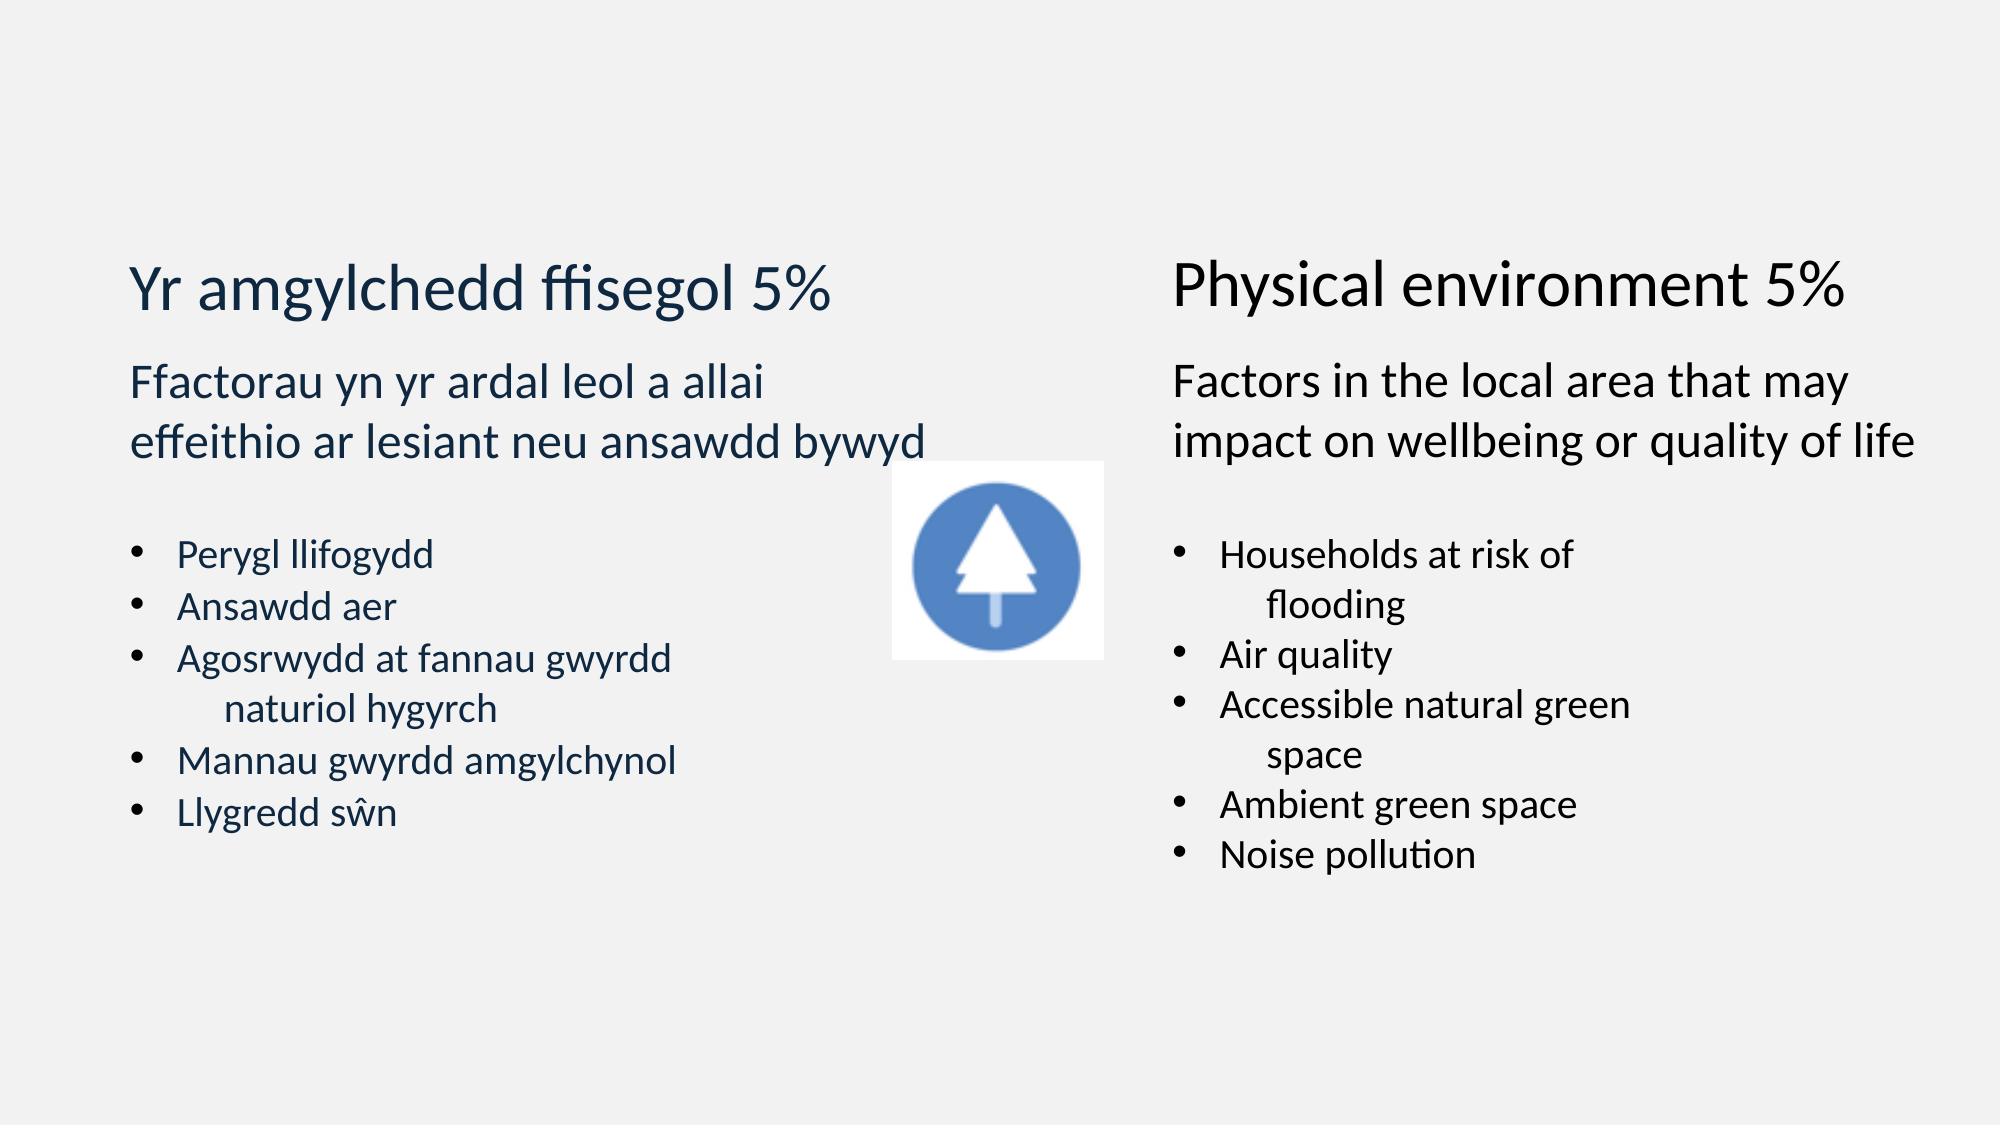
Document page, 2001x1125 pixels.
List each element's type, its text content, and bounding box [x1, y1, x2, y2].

text_box Physical environment 5% [1157, 192, 1886, 316]
text_box Factors in the local area that may impact on wellbeing or quality of life [1158, 340, 1932, 476]
text_box Households at risk of flooding Air quality Accessible natural green space Ambient green space Noise pollution [1157, 518, 1697, 888]
text_box Perygl llifogydd Ansawdd aer Agosrwydd at fannau gwyrdd naturiol hygyrch Mannau gwyrdd amgylchynol Llygredd sŵn [114, 518, 716, 846]
picture [892, 461, 1104, 660]
text_box Ffactorau yn yr ardal leol a allai effeithio ar lesiant neu ansawdd bywyd [114, 340, 961, 477]
text_box Yr amgylchedd ffisegol 5% [114, 196, 889, 320]
